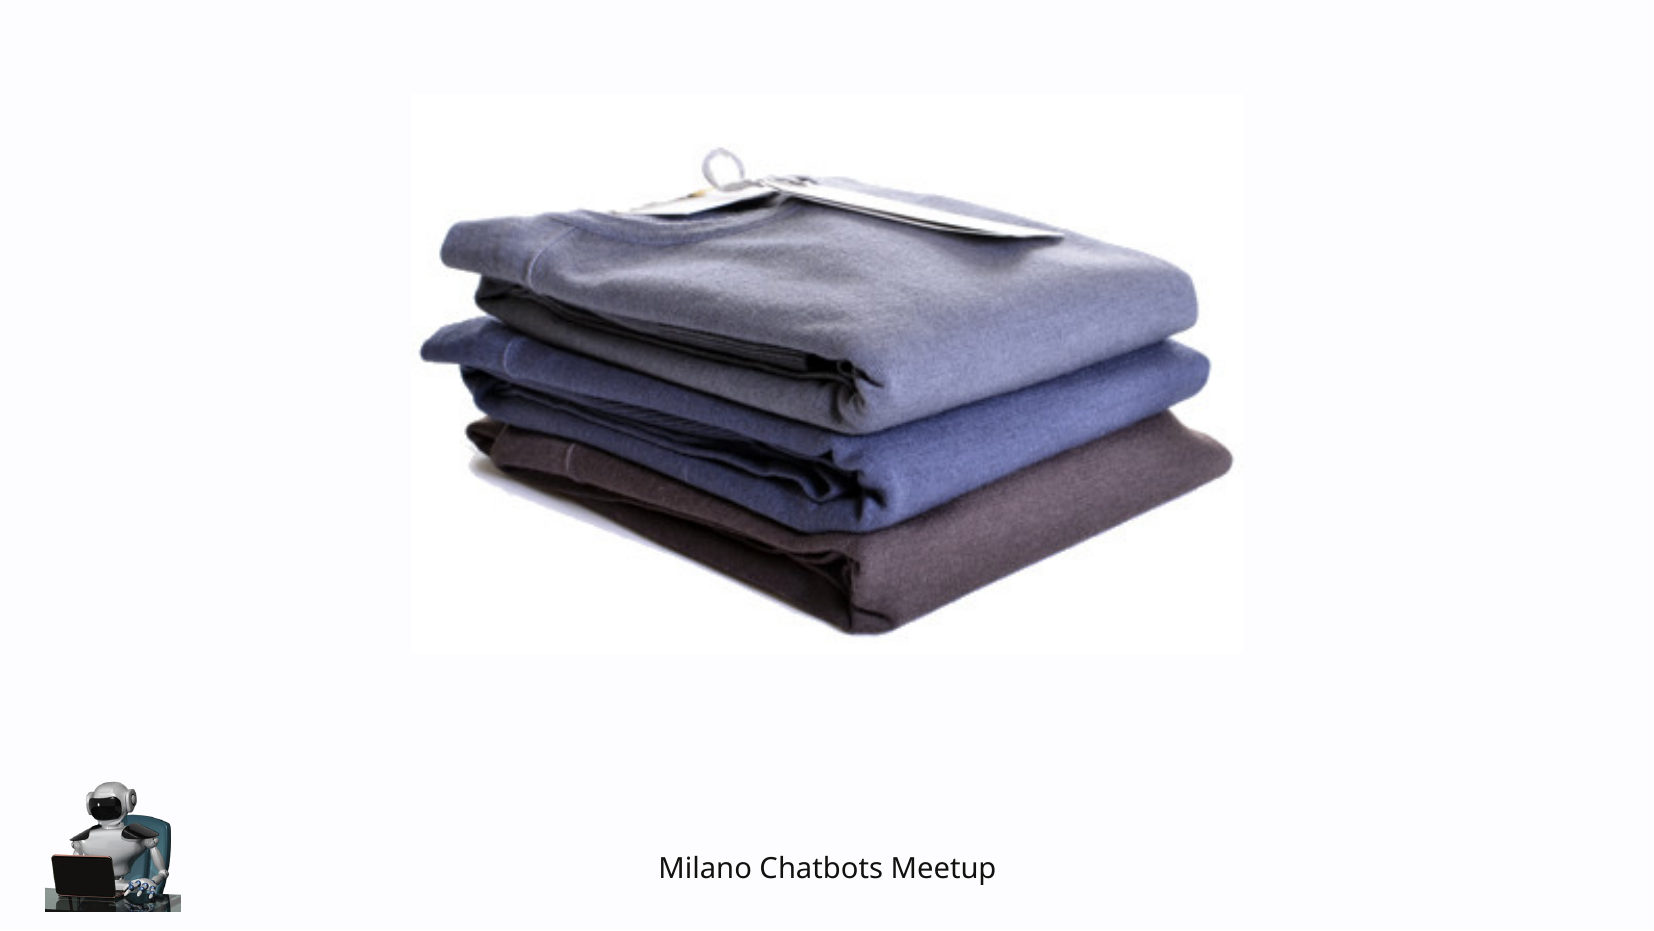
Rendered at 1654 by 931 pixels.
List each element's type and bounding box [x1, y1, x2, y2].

picture [45, 777, 181, 912]
picture [411, 94, 1243, 654]
